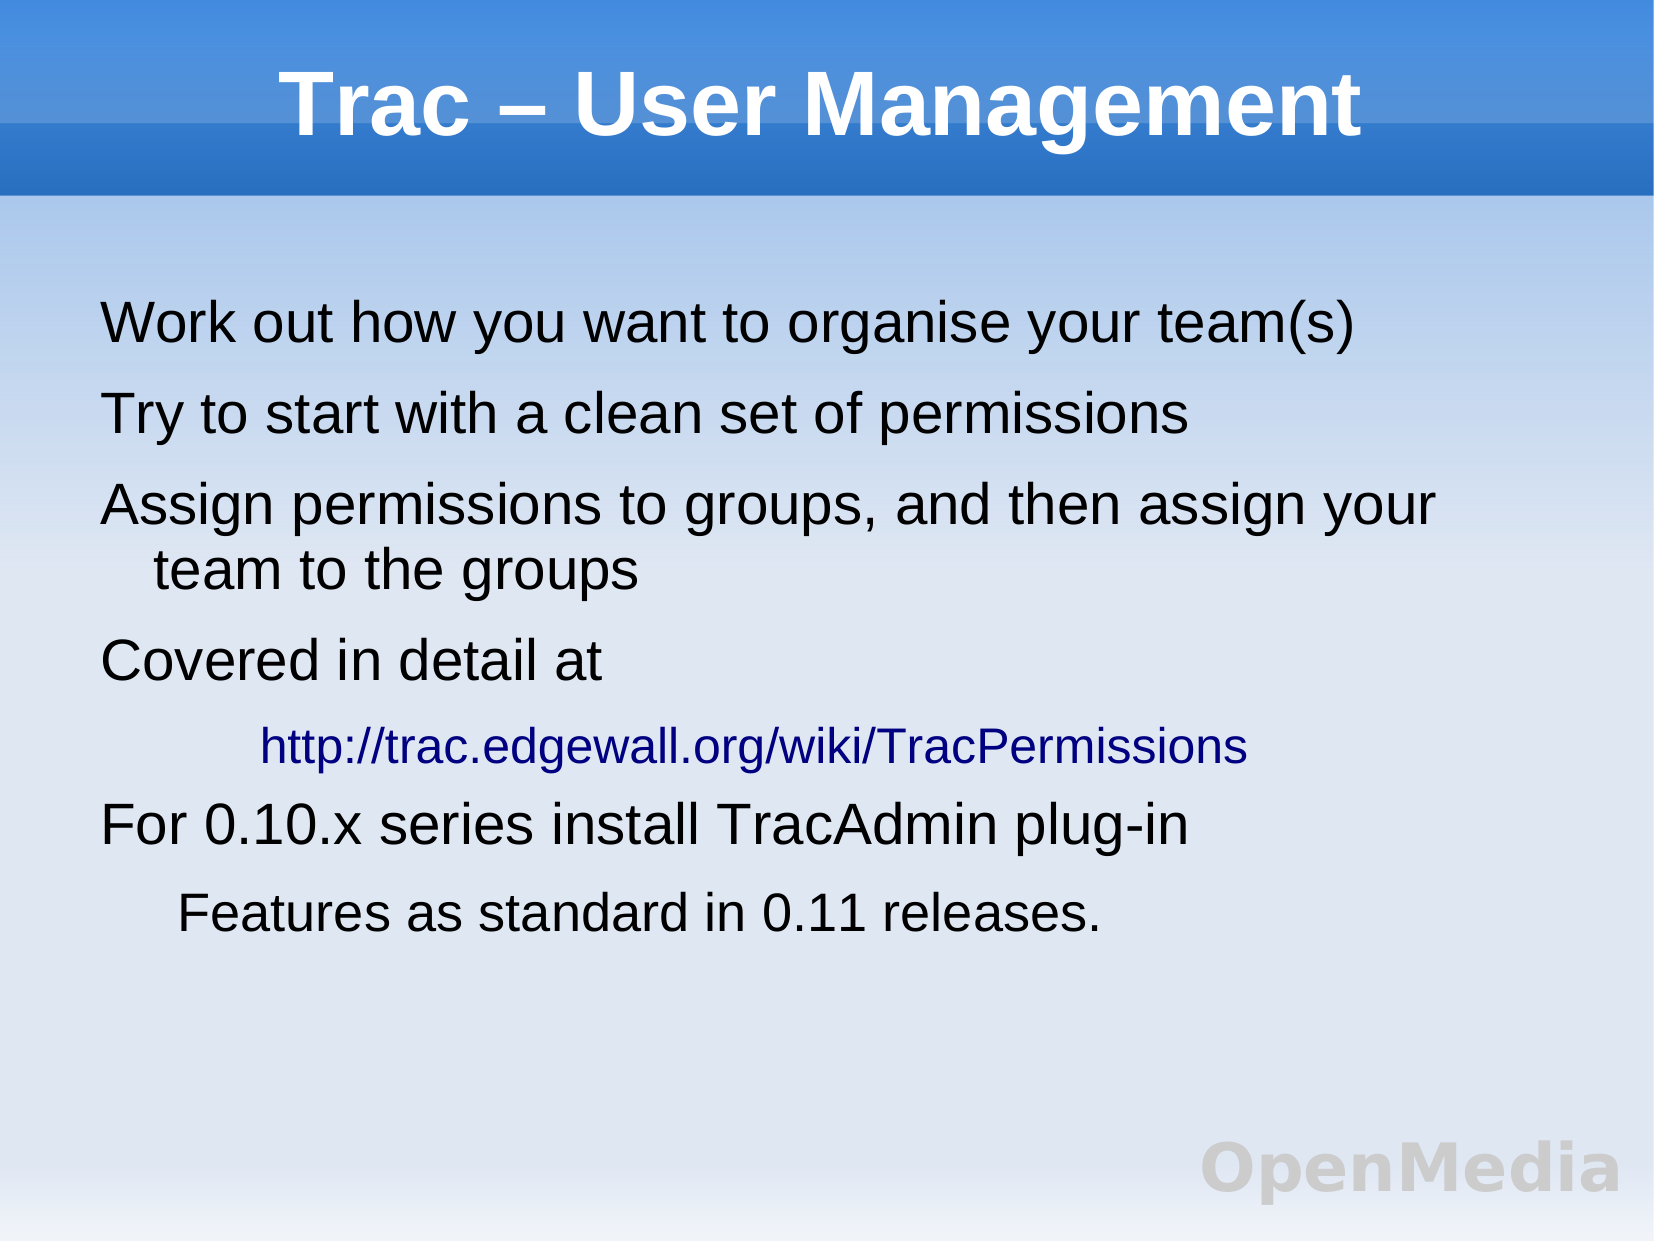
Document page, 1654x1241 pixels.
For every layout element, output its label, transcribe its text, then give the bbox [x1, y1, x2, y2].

title Trac – User Management [76, 0, 1565, 208]
picture [0, 0, 1654, 1241]
list Work out how you want to organise your team(s) Try to start with a clean set of permissions Assign permissions to groups, and then assign your team to the groups Covered in detail at http://trac.edgewall.org/wiki/TracPermissions For 0.10.x series install TracAdmin plug-in Features as standard in 0.11 releases. [82, 290, 1571, 1094]
